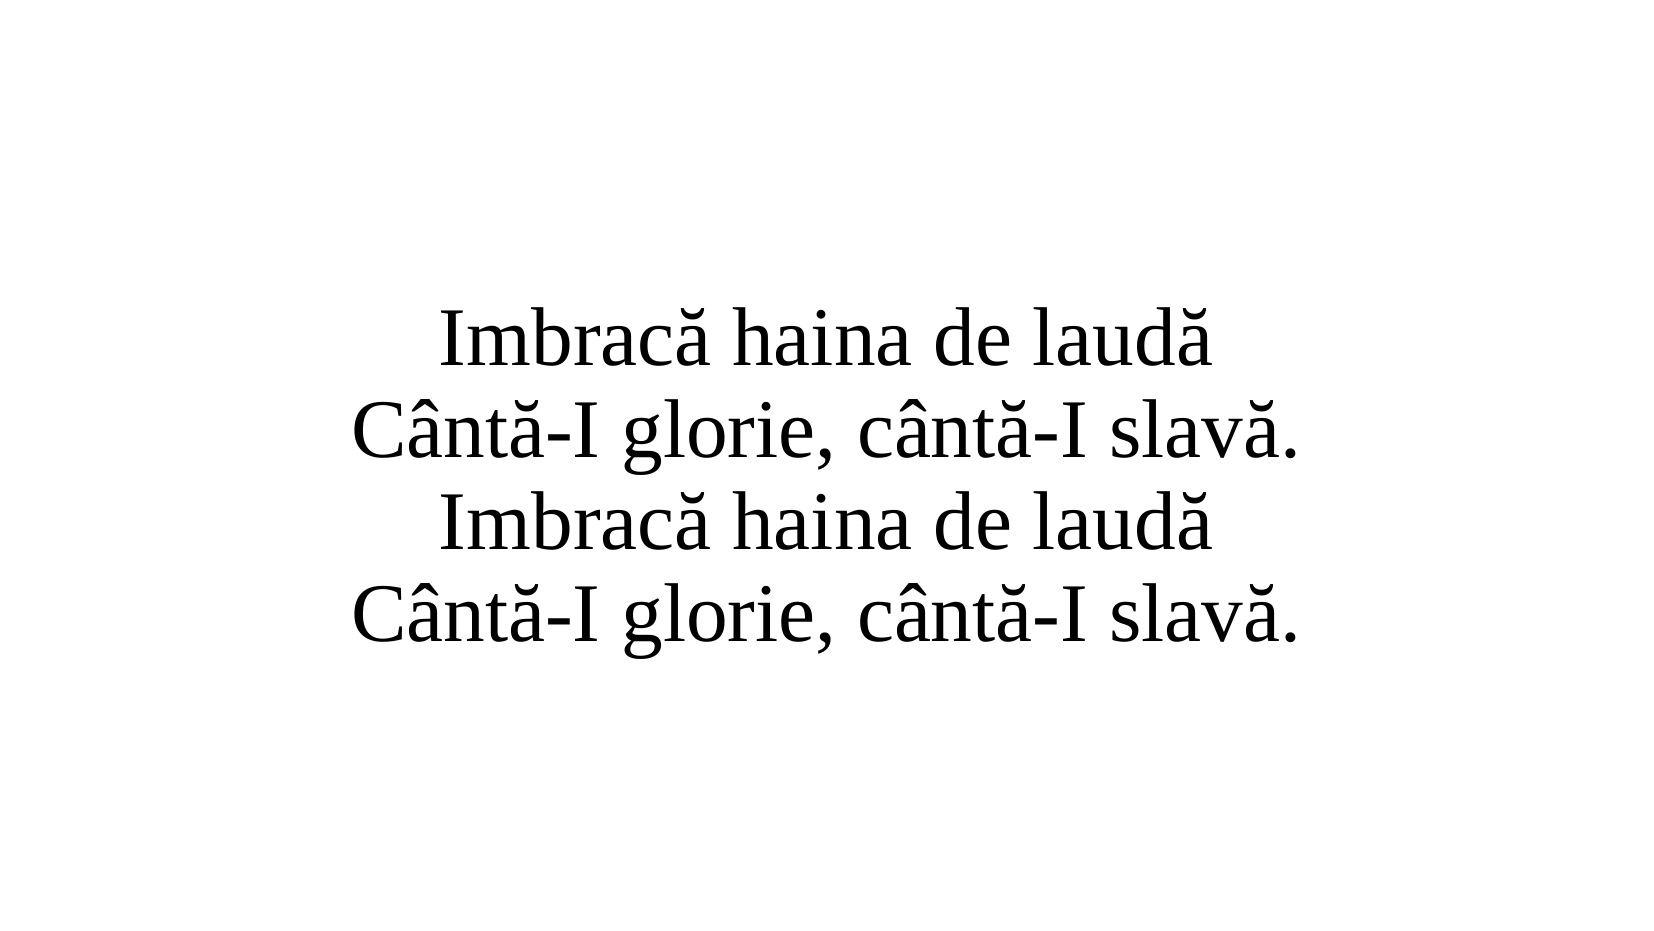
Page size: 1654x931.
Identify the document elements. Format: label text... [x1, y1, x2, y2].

subtitle Imbracă haina de laudă Cântă-I glorie, cântă-I slavă. Imbracă haina de laudă Cântă-I glorie, cântă-I slavă. [165, 205, 1489, 745]
